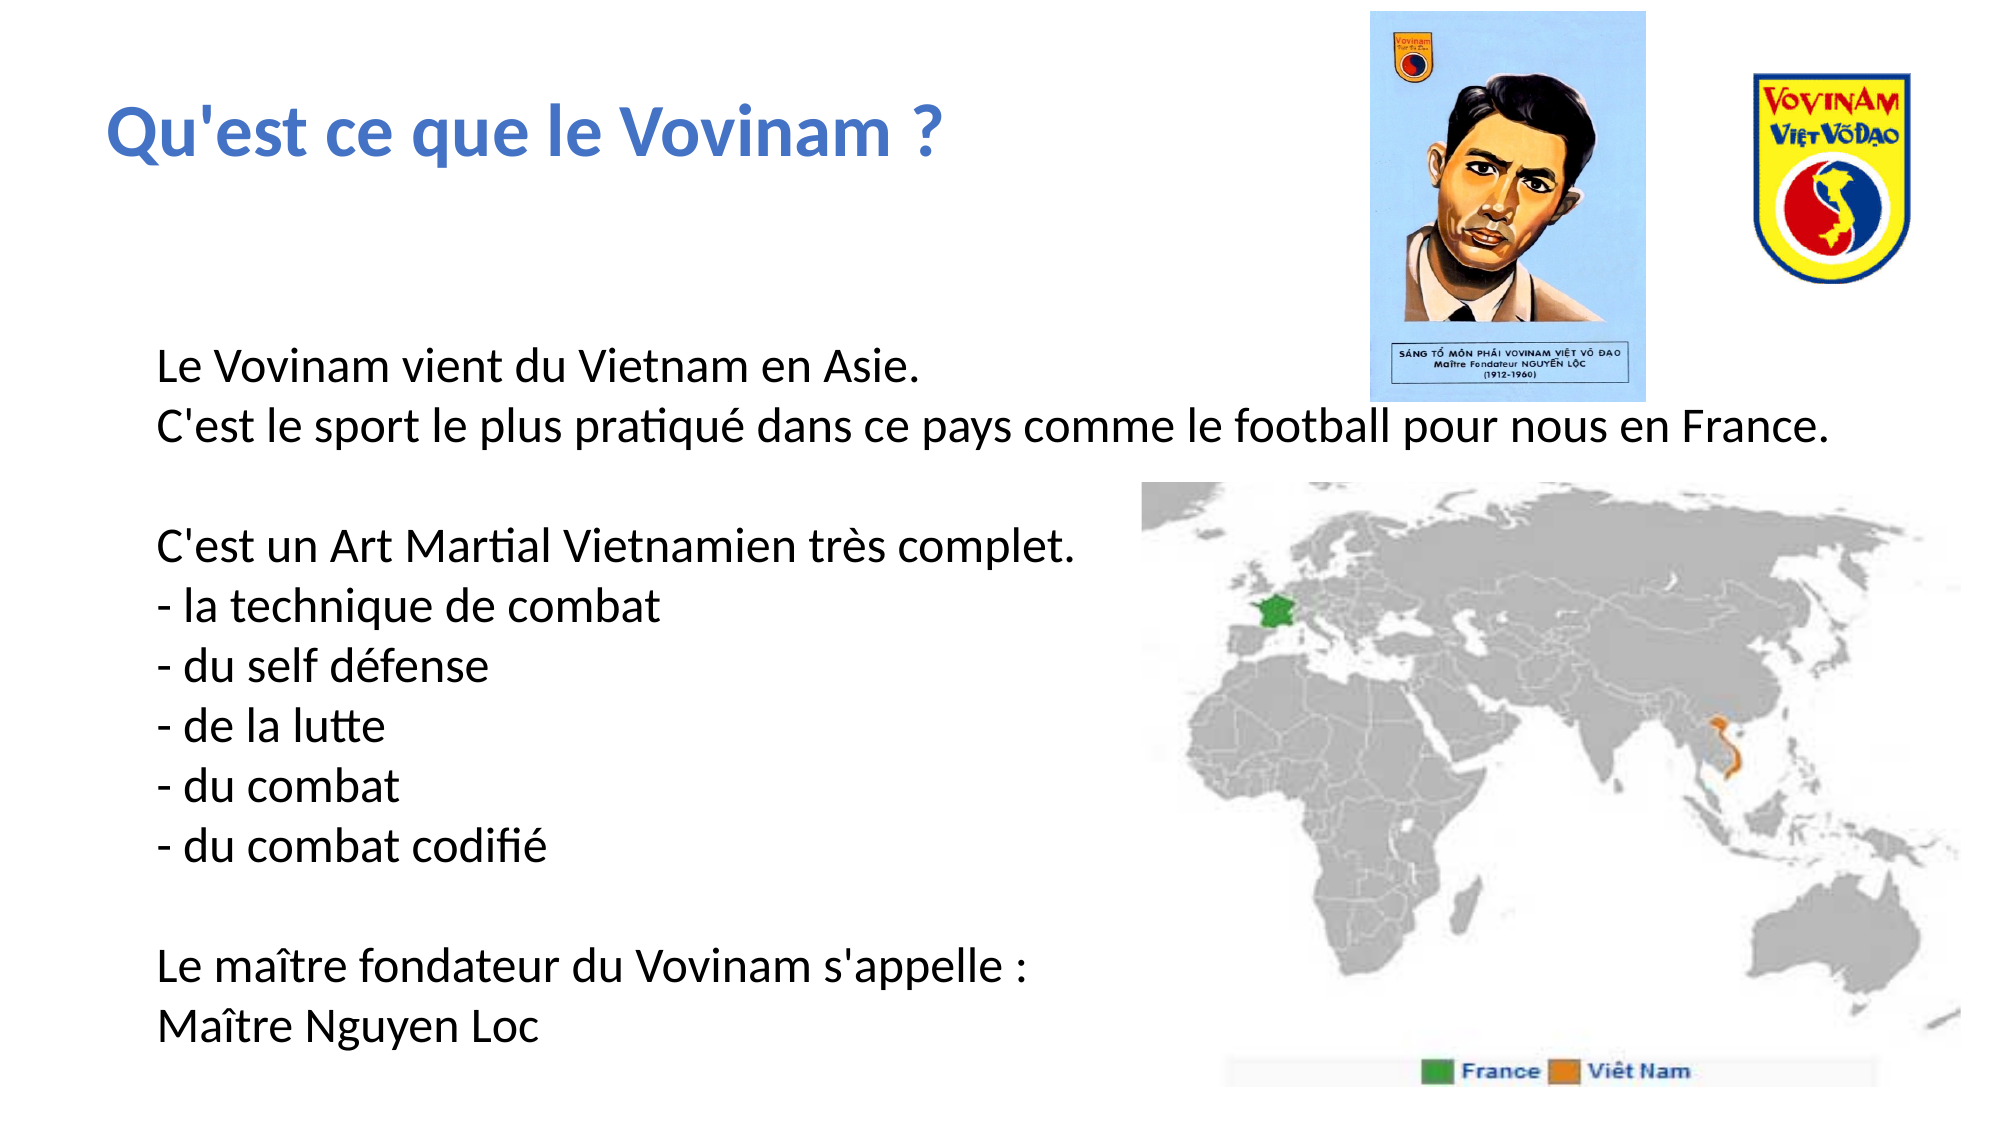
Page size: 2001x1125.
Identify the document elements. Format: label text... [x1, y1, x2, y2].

picture [1370, 11, 1646, 402]
picture [1753, 73, 1911, 284]
text_box Le Vovinam vient du Vietnam en Asie. C'est le sport le plus pratiqué dans ce pays comme le football pour nous en France. C'est un Art Martial Vietnamien très complet. - la technique de combat - du self défense - de la lutte - du combat - du combat codifié Le maître fondateur du Vovinam s'appelle : Maître Nguyen Loc [141, 324, 1902, 1125]
picture [1141, 482, 1961, 1087]
title Qu'est ce que le Vovinam ? [91, 56, 1370, 181]
